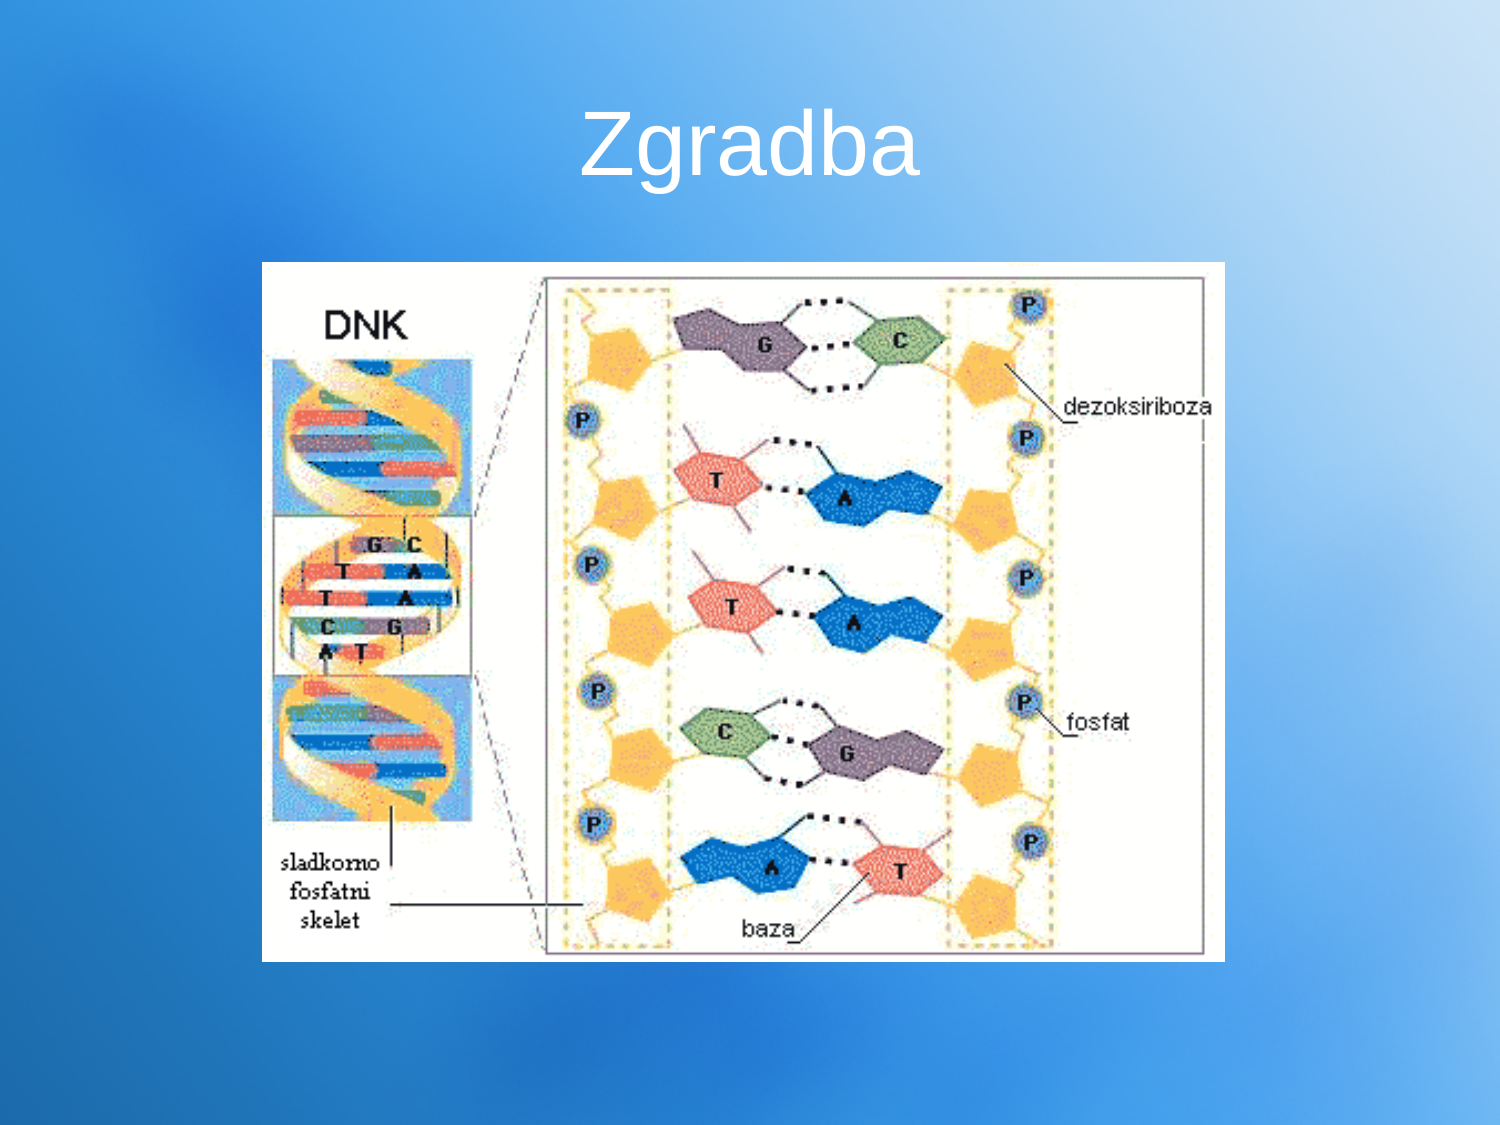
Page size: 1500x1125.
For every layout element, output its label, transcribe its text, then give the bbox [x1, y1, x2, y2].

title Zgradba [75, 45, 1425, 233]
picture [0, 0, 1500, 1125]
